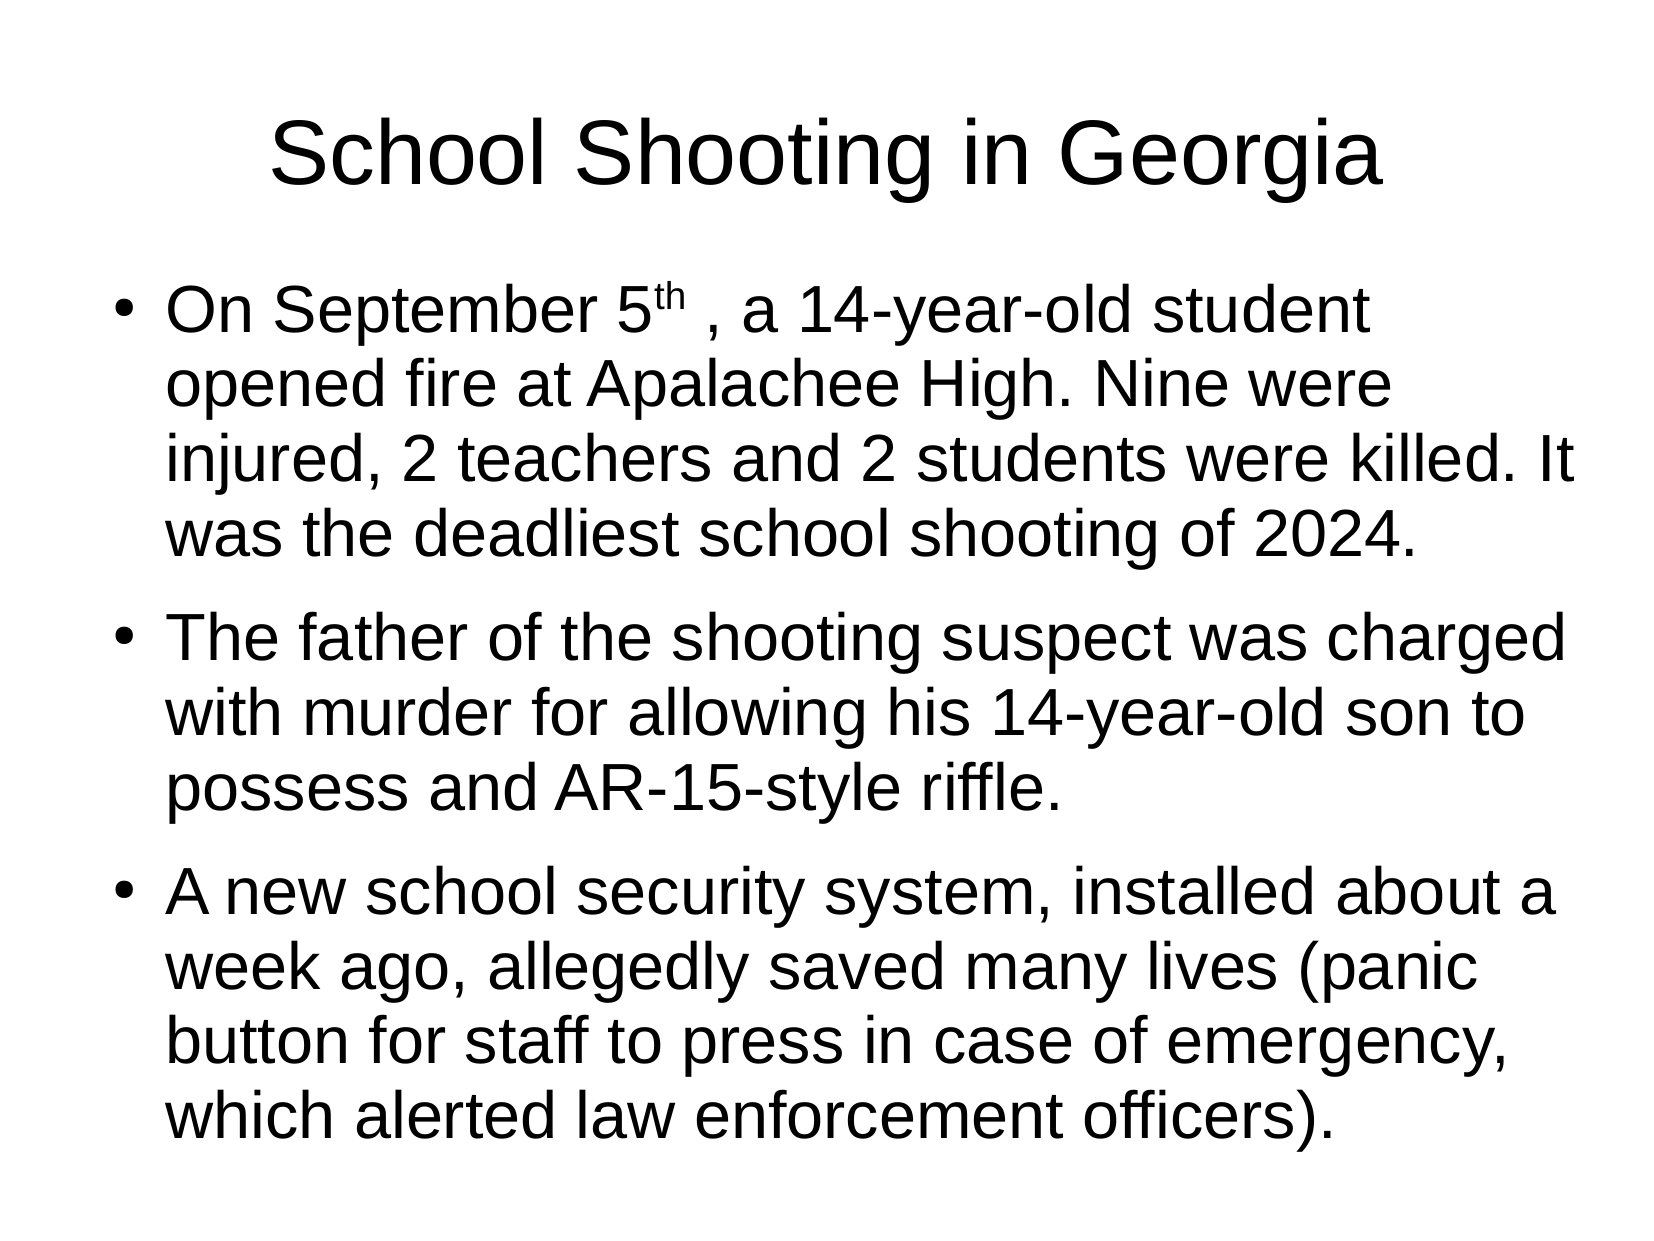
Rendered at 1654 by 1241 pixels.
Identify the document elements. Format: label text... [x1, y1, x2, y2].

list On September 5th , a 14-year-old student opened fire at Apalachee High. Nine were injured, 2 teachers and 2 students were killed. It was the deadliest school shooting of 2024. The father of the shooting suspect was charged with murder for allowing his 14-year-old son to possess and AR-15-style riffle. A new school security system, installed about a week ago, allegedly saved many lives (panic button for staff to press in case of emergency, which alerted law enforcement officers). [94, 271, 1583, 1154]
title School Shooting in Georgia [82, 49, 1571, 257]
